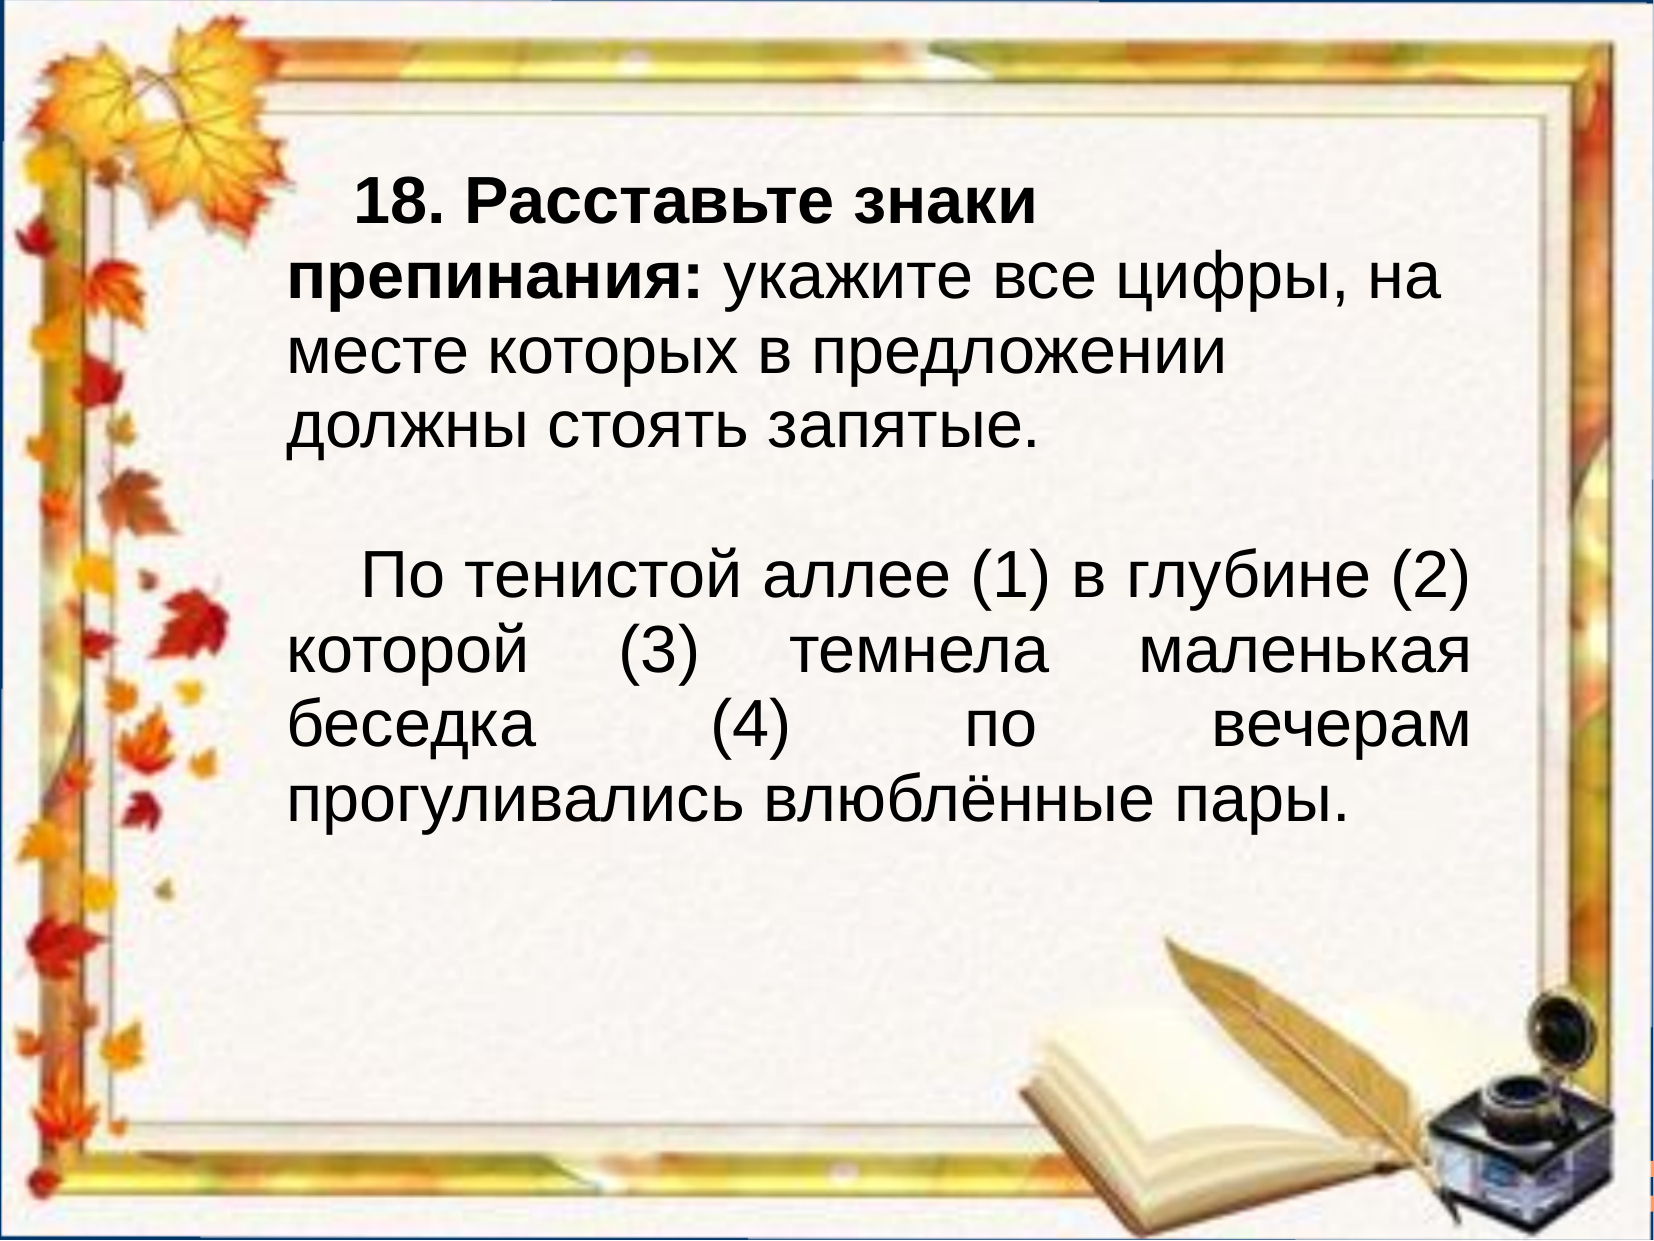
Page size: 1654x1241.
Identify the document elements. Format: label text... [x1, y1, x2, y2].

picture [0, 0, 1654, 1241]
text_box 18. Расставьте знаки препинания: укажите все цифры, на месте которых в предложении должны стоять запятые. По тенистой аллее (1) в глубине (2) которой (3) темнела маленькая беседка (4) по вечерам прогуливались влюблённые пары. [271, 155, 1489, 844]
